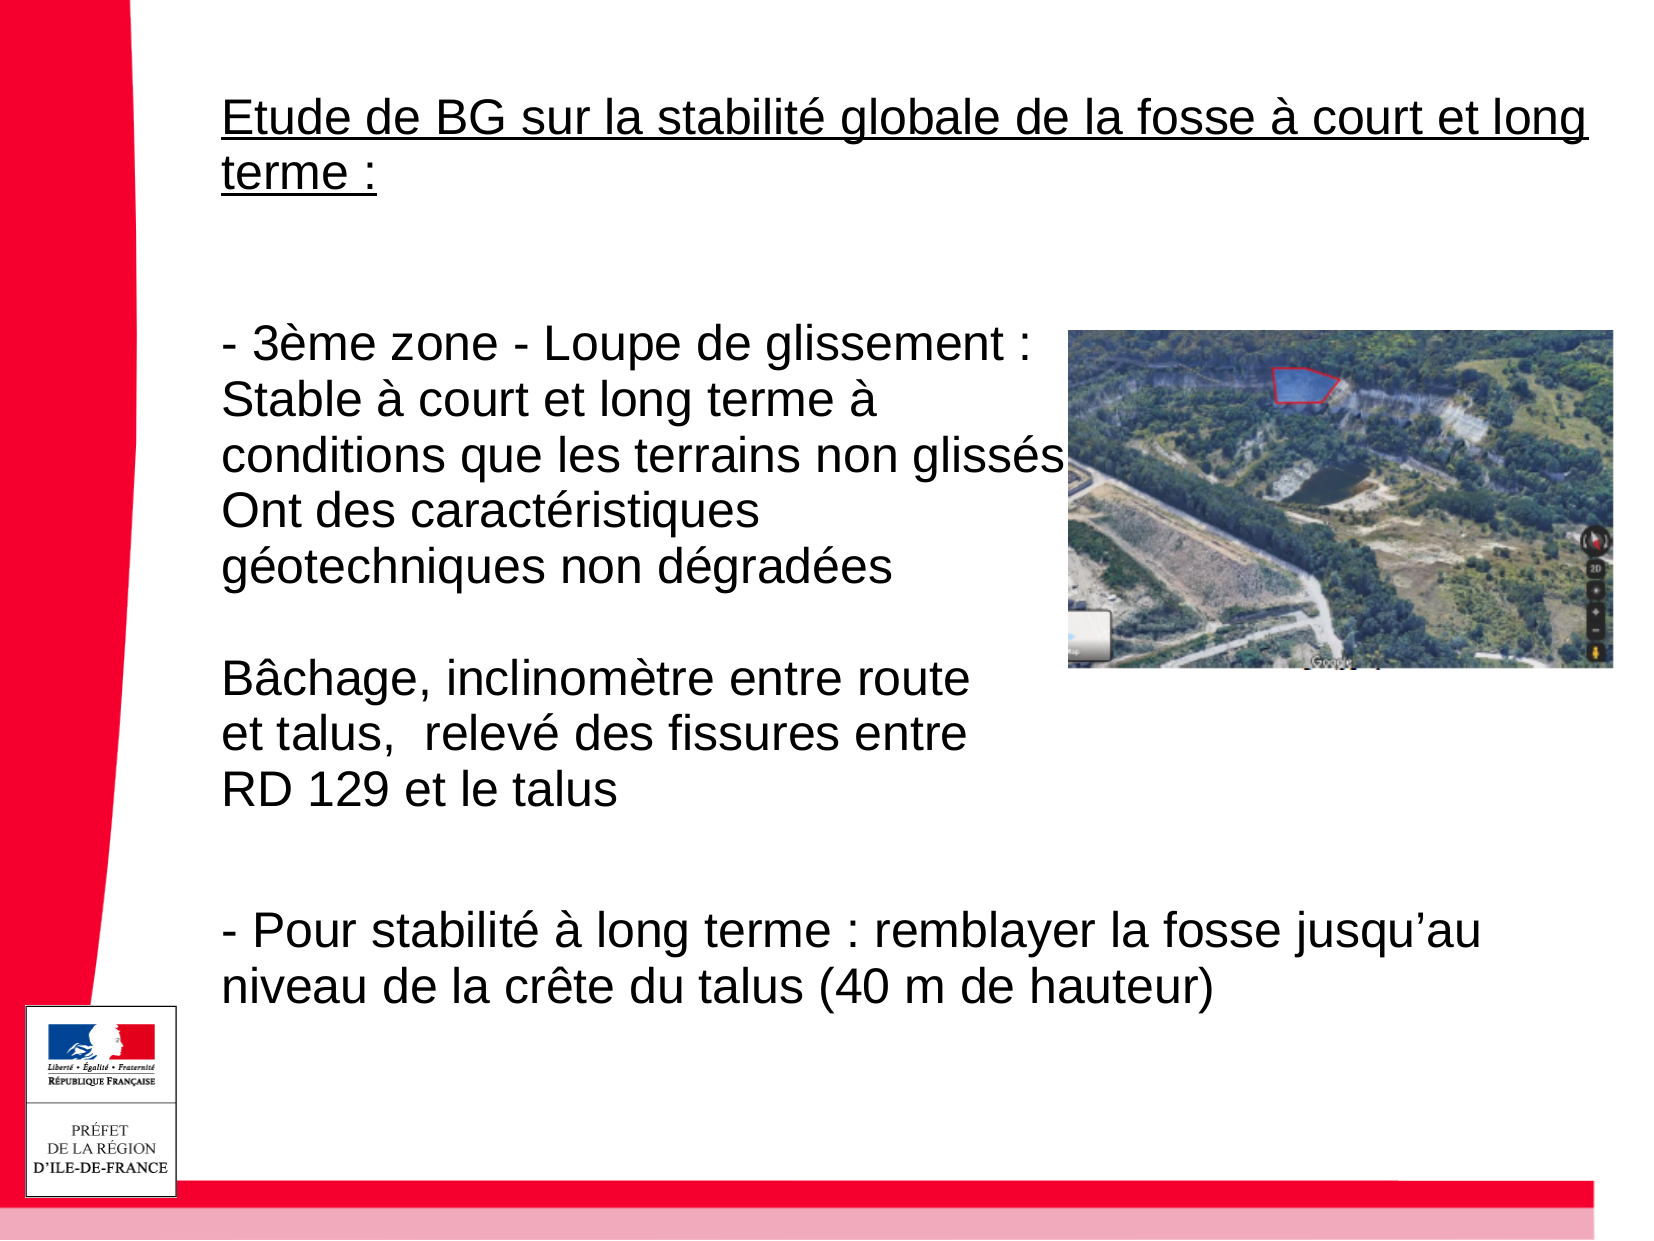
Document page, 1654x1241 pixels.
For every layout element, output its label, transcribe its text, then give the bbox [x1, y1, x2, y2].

picture [1068, 330, 1615, 670]
list Etude de BG sur la stabilité globale de la fosse à court et long terme : - 3ème zone - Loupe de glissement : Stable à court et long terme à conditions que les terrains non glissés Ont des caractéristiques géotechniques non dégradées Bâchage, inclinomètre entre route et talus, relevé des fissures entre RD 129 et le talus - Pour stabilité à long terme : remblayer la fosse jusqu’au niveau de la crête du talus (40 m de hauteur) [150, 88, 1639, 1241]
picture [0, 0, 1653, 1240]
